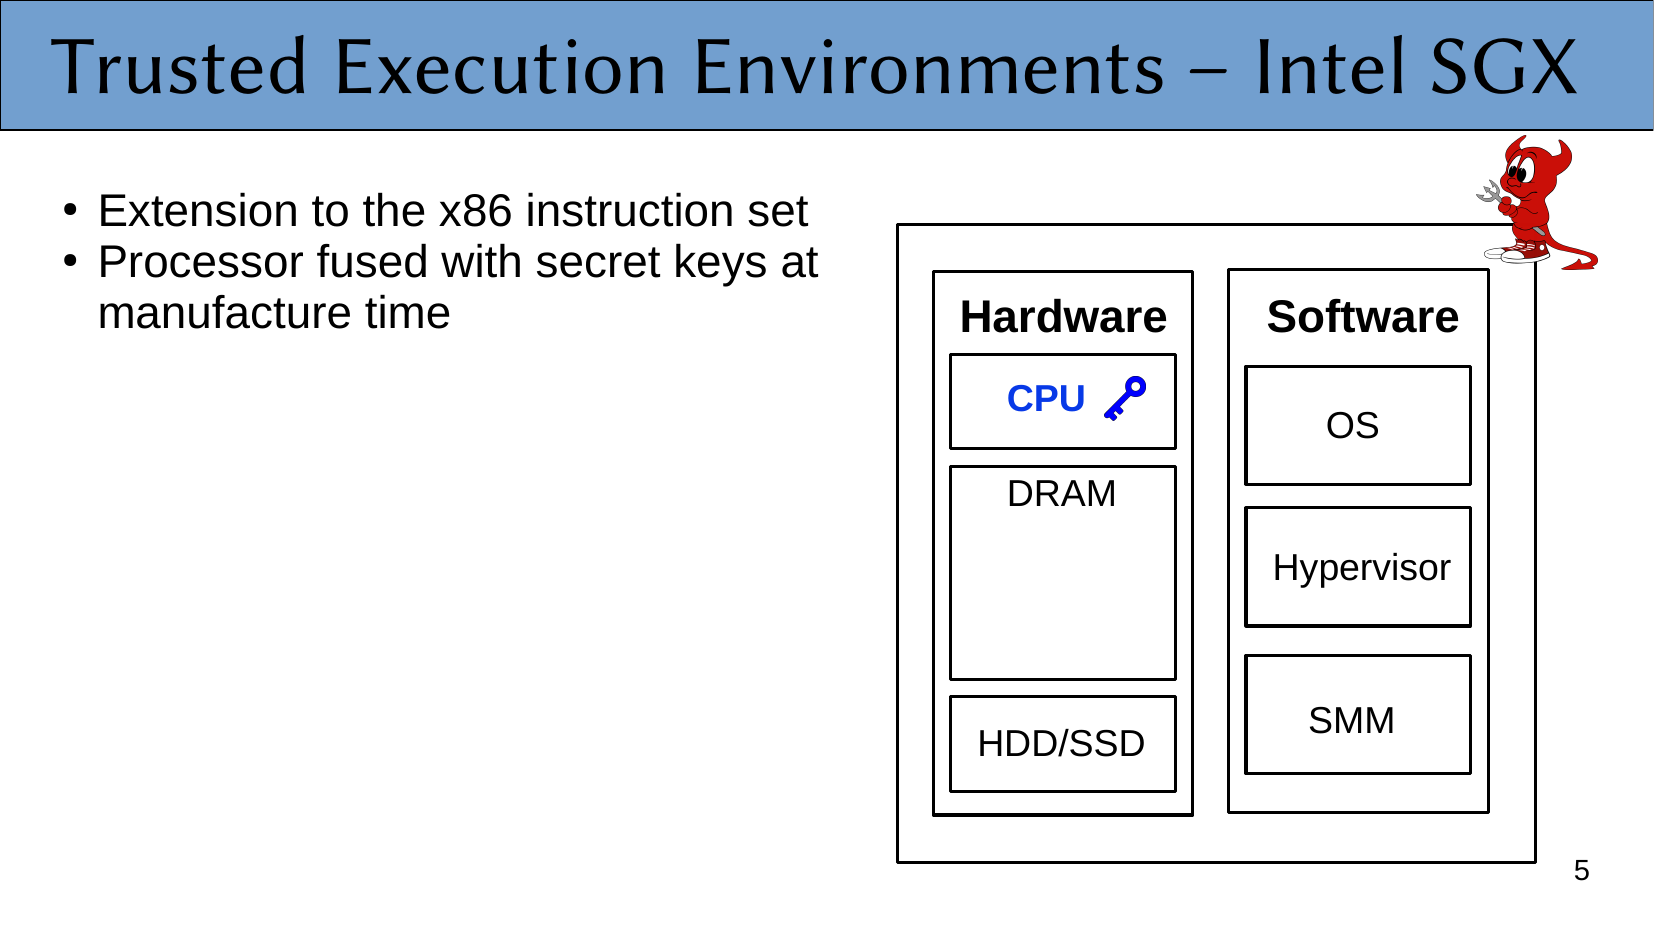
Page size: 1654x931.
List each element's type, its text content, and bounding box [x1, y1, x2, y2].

text_box Hypervisor [1257, 539, 1495, 638]
text_box OS [1311, 397, 1512, 497]
text_box 5 [1559, 846, 1607, 895]
text_box Trusted Execution Environments – Intel SGX [35, 11, 1607, 259]
text_box Software [1251, 283, 1477, 401]
picture [1104, 376, 1146, 421]
text_box Hardware [944, 283, 1188, 401]
text_box [0, 0, 1654, 130]
text_box SMM [1293, 692, 1530, 792]
text_box HDD/SSD [962, 714, 1164, 814]
text_box DRAM [992, 464, 1170, 522]
text_box [910, 259, 1536, 863]
picture [1476, 135, 1598, 270]
text_box Extension to the x86 instruction set Processor fused with secret keys at manufacture time [47, 177, 910, 910]
text_box CPU [992, 370, 1170, 428]
